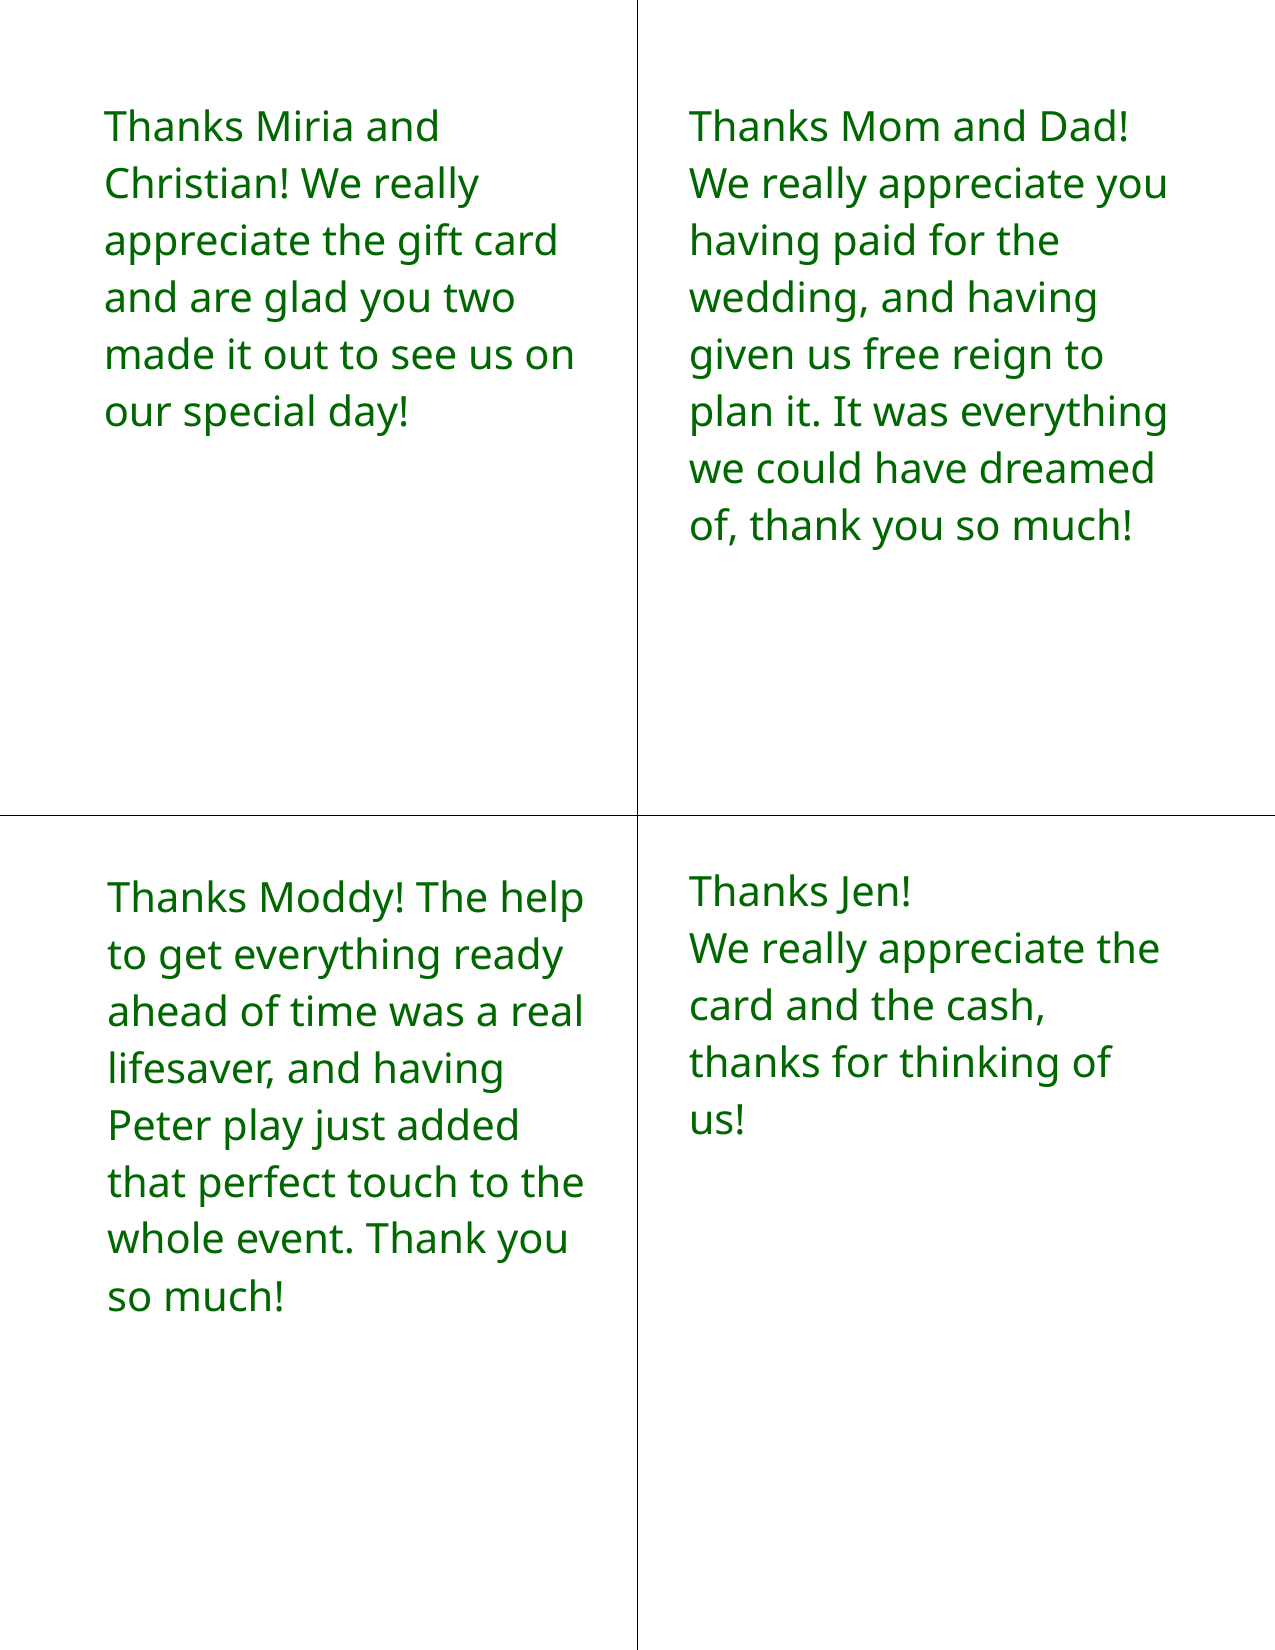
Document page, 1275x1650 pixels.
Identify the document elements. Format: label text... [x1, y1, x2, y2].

text_box Thanks Jen! We really appreciate the card and the cash, thanks for thinking of us! [674, 854, 1185, 1545]
text_box Thanks Moddy! The help to get everything ready ahead of time was a real lifesaver, and having Peter play just added that perfect touch to the whole event. Thank you so much! [92, 859, 603, 1550]
text_box Thanks Mom and Dad! We really appreciate you having paid for the wedding, and having given us free reign to plan it. It was everything we could have dreamed of, thank you so much! [674, 89, 1185, 780]
text_box Thanks Miria and Christian! We really appreciate the gift card and are glad you two made it out to see us on our special day! [89, 89, 600, 780]
